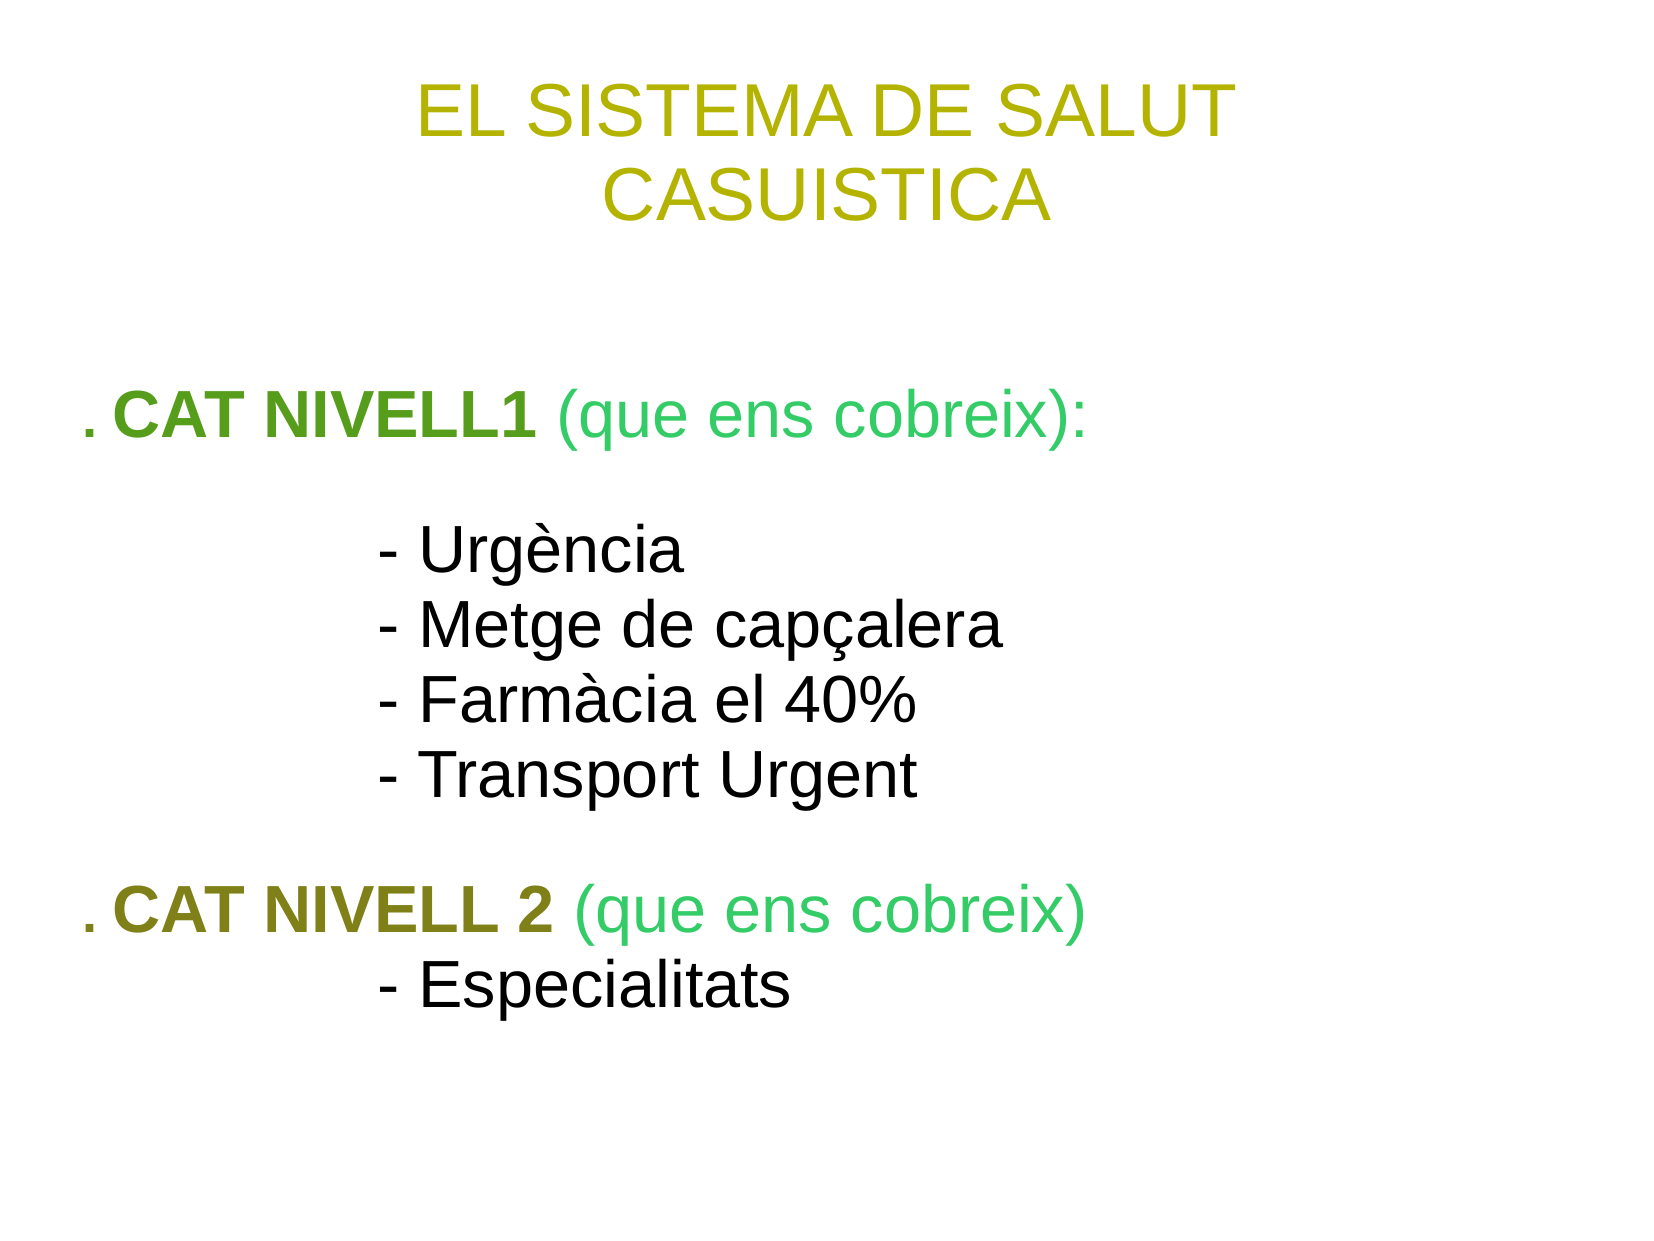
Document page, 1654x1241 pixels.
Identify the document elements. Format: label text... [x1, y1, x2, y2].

subtitle . CAT NIVELL1 (que ens cobreix): - Urgència - Metge de capçalera - Farmàcia el 40% - Transport Urgent . CAT NIVELL 2 (que ens cobreix) - Especialitats [82, 297, 1571, 1102]
title EL SISTEMA DE SALUT CASUISTICA [82, 56, 1571, 250]
